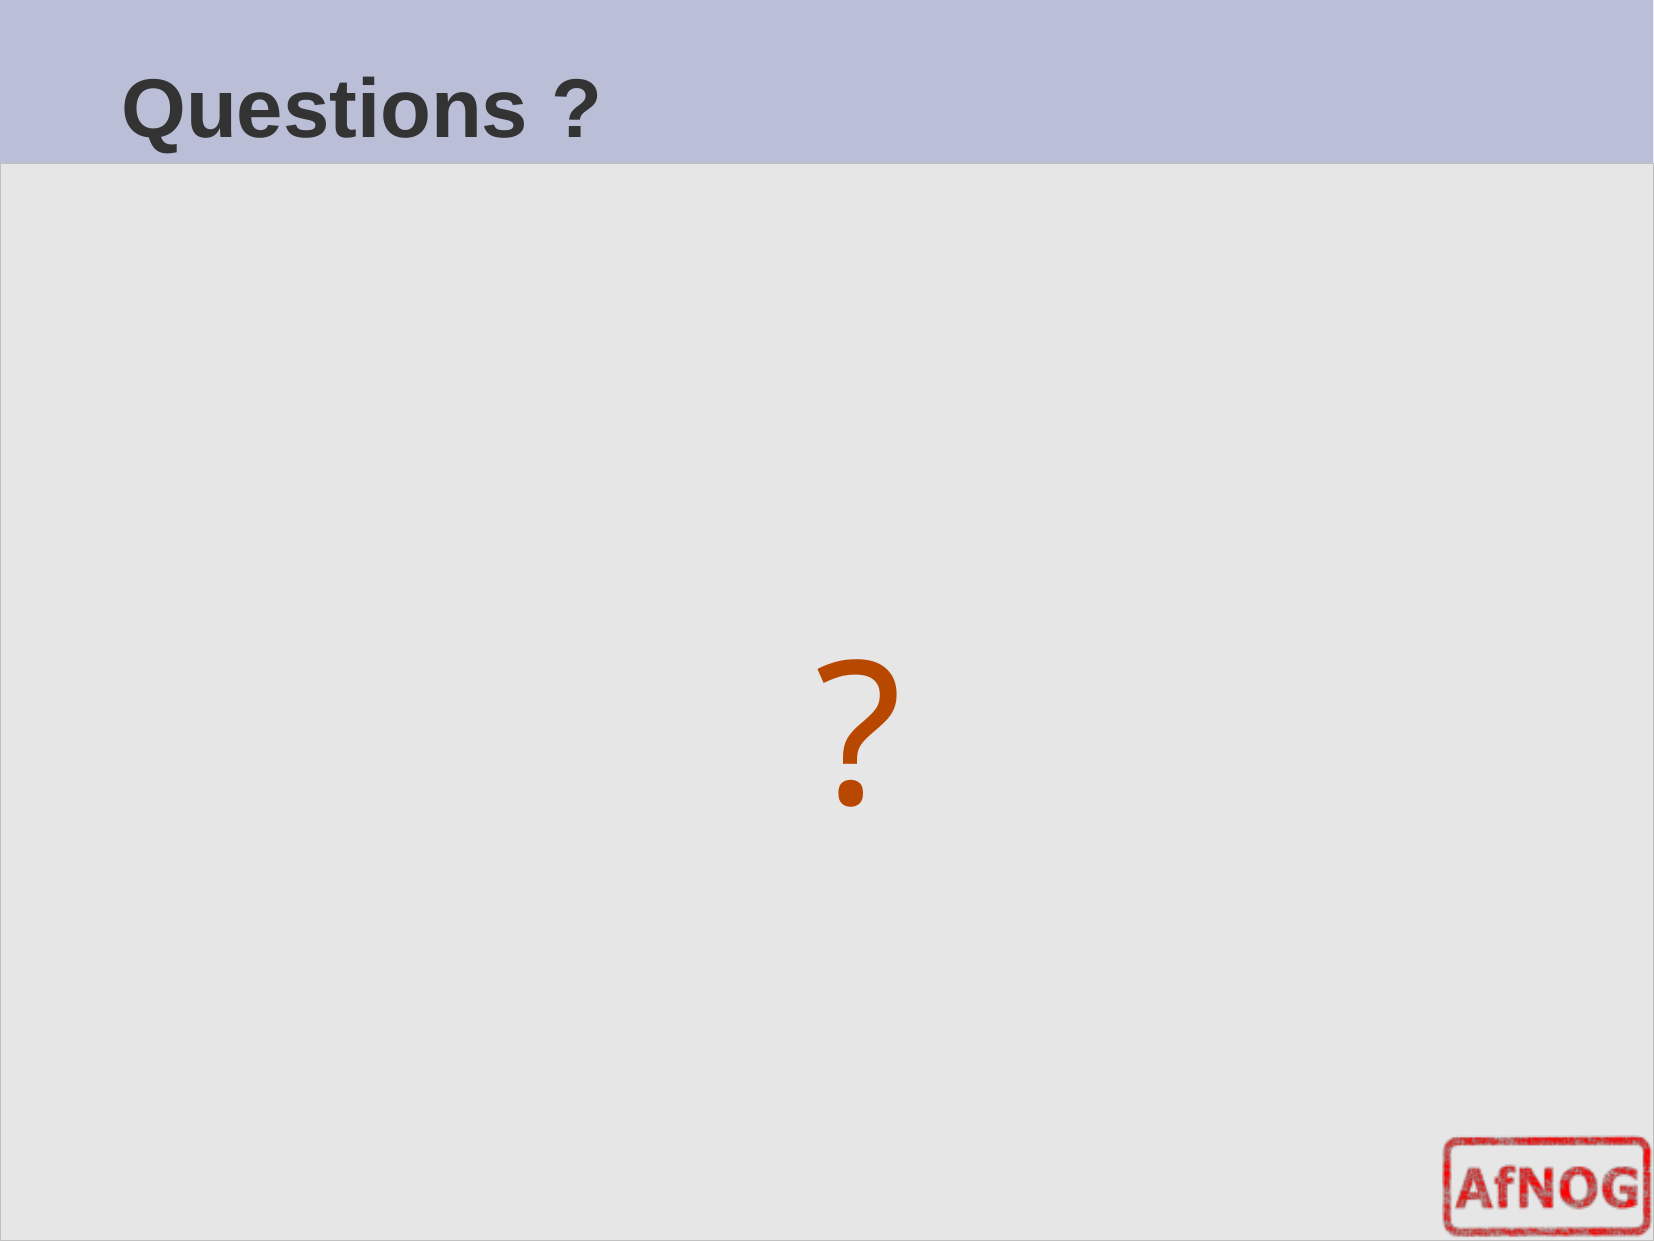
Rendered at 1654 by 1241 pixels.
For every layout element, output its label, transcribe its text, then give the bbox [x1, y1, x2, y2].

title Questions ? [121, 5, 1534, 212]
picture [1441, 1134, 1654, 1241]
subtitle ? [121, 322, 1561, 1133]
